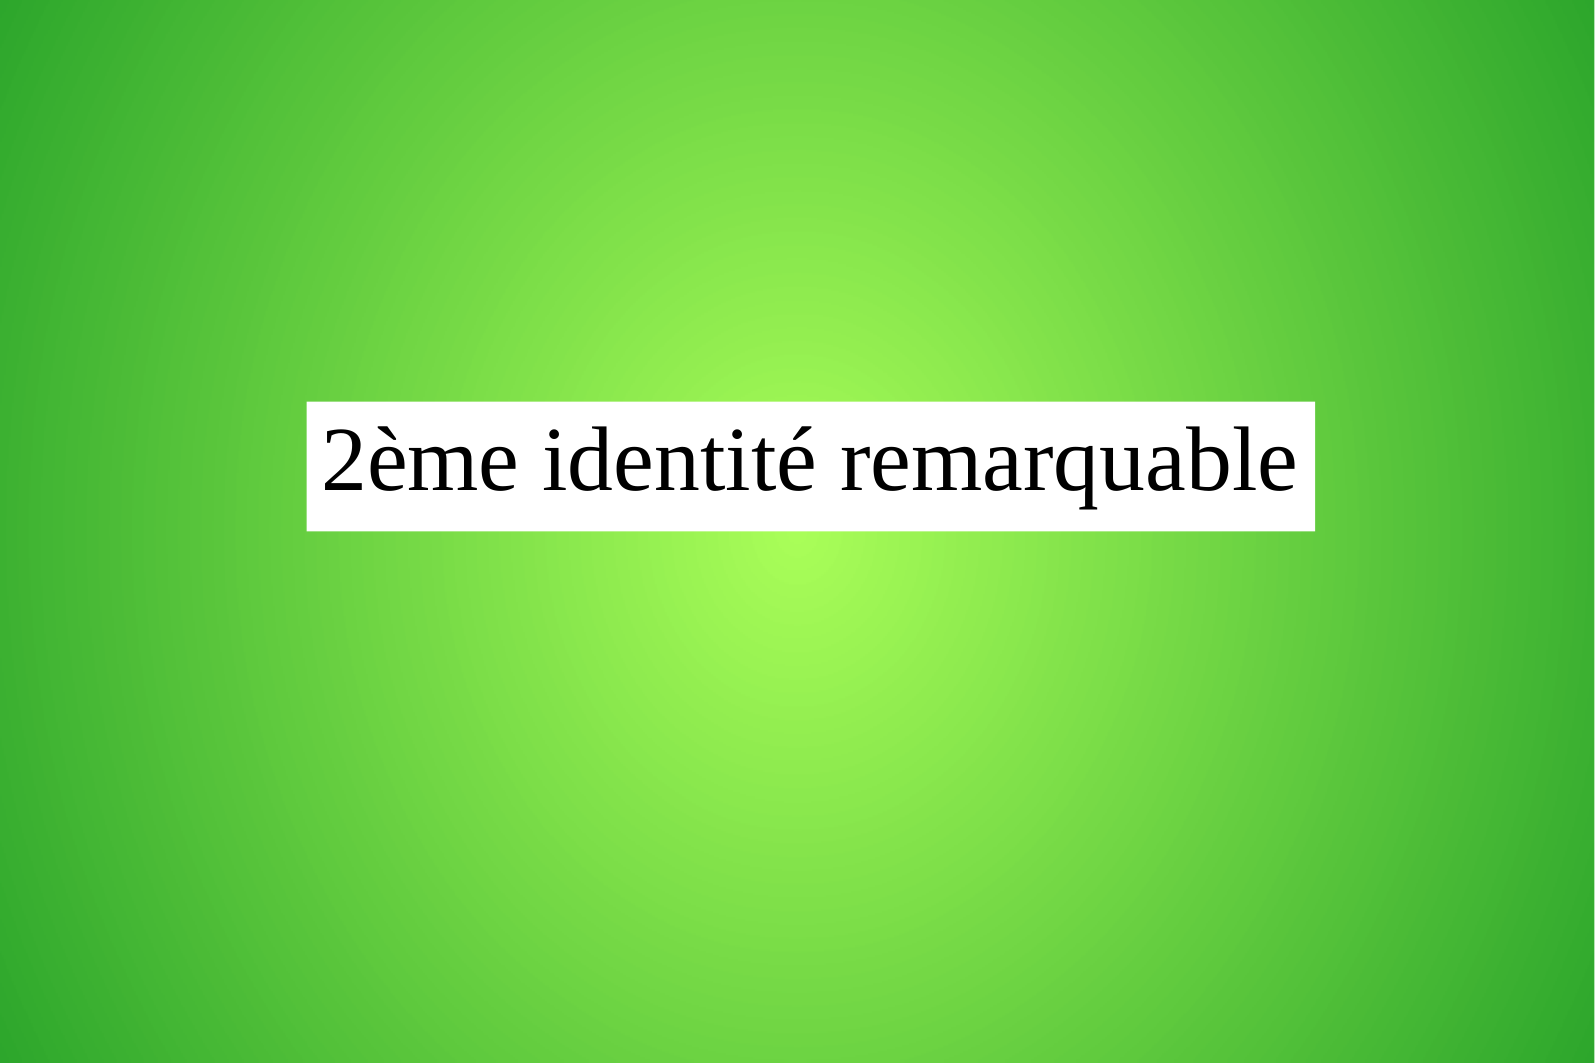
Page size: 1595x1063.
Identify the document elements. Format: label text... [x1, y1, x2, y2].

text_box 2ème identité remarquable [306, 401, 1316, 532]
picture [0, 0, 1595, 1063]
